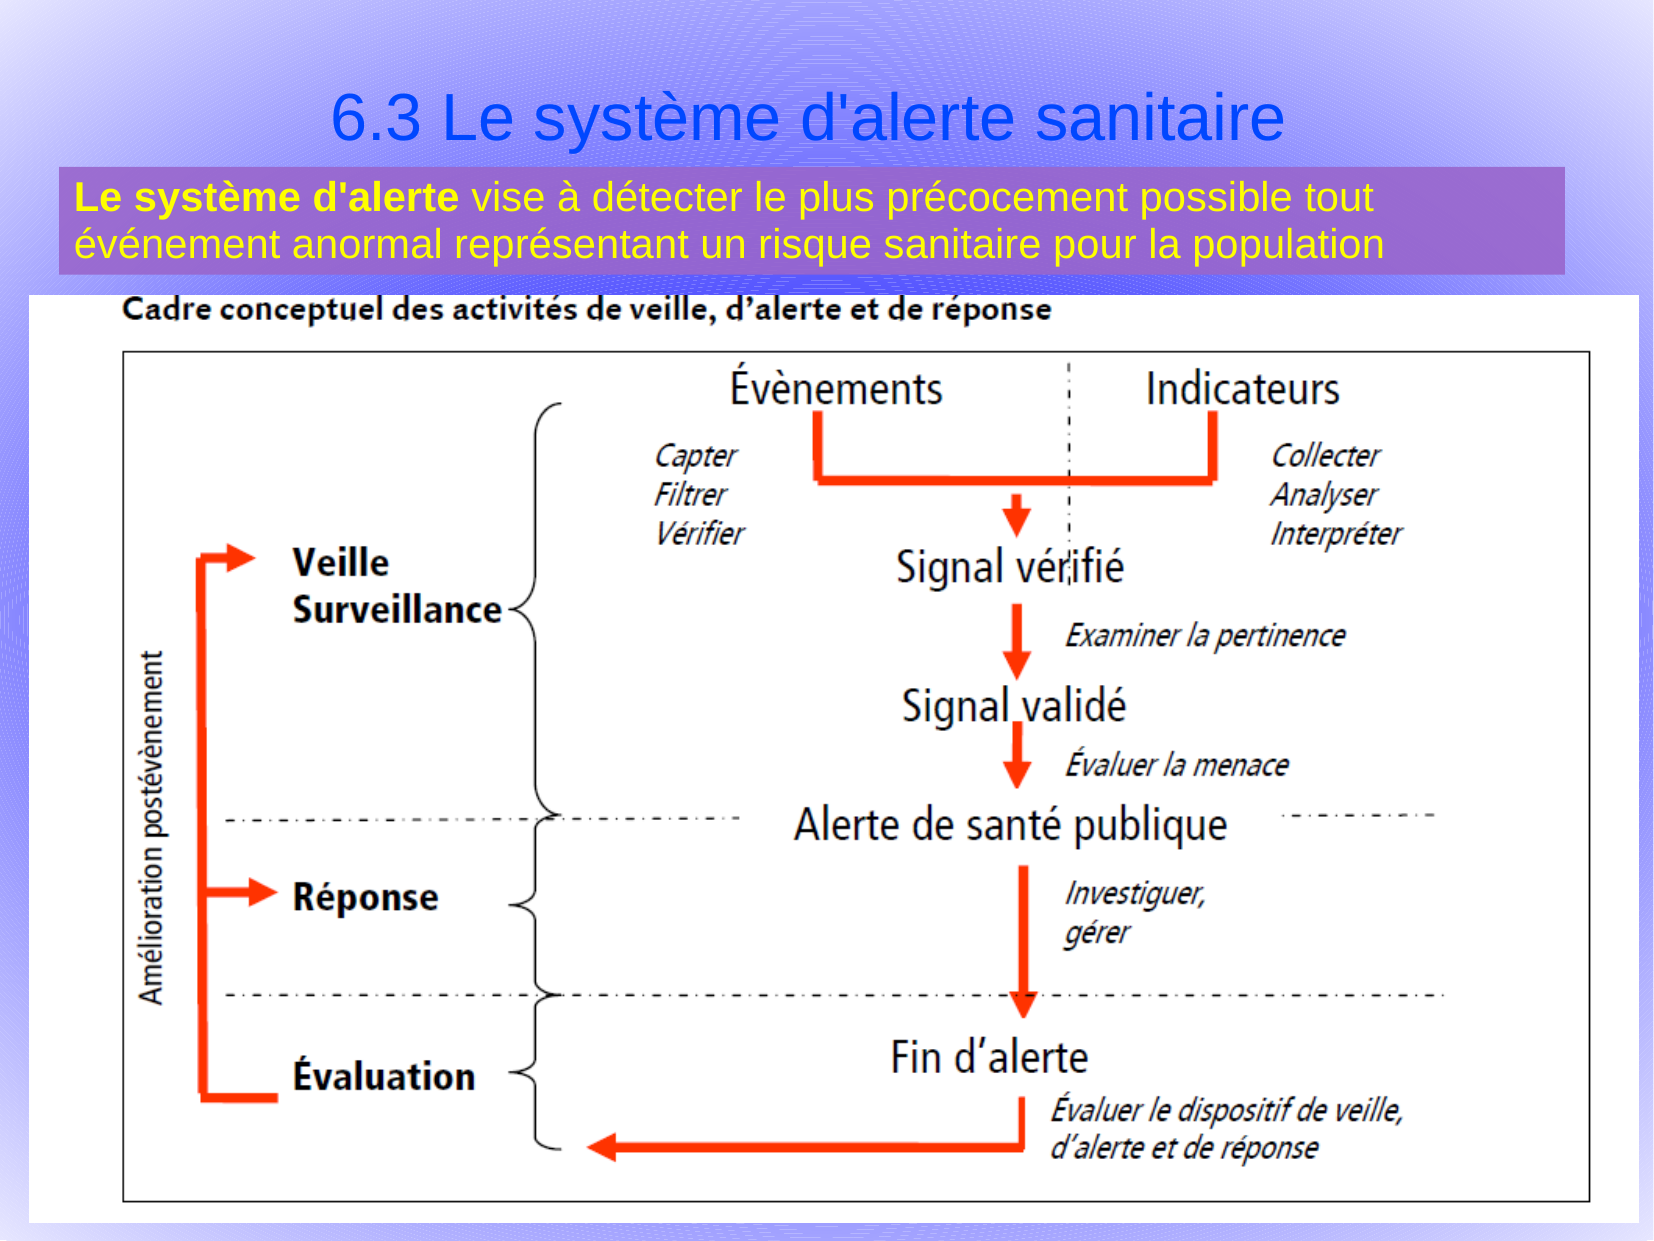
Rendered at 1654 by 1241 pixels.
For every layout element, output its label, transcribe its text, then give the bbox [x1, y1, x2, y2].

text_box Le système d'alerte vise à détecter le plus précocement possible tout événement anormal représentant un risque sanitaire pour la population [59, 166, 1565, 275]
title 6.3 Le système d'alerte sanitaire [82, 56, 1536, 166]
picture [29, 295, 1639, 1223]
